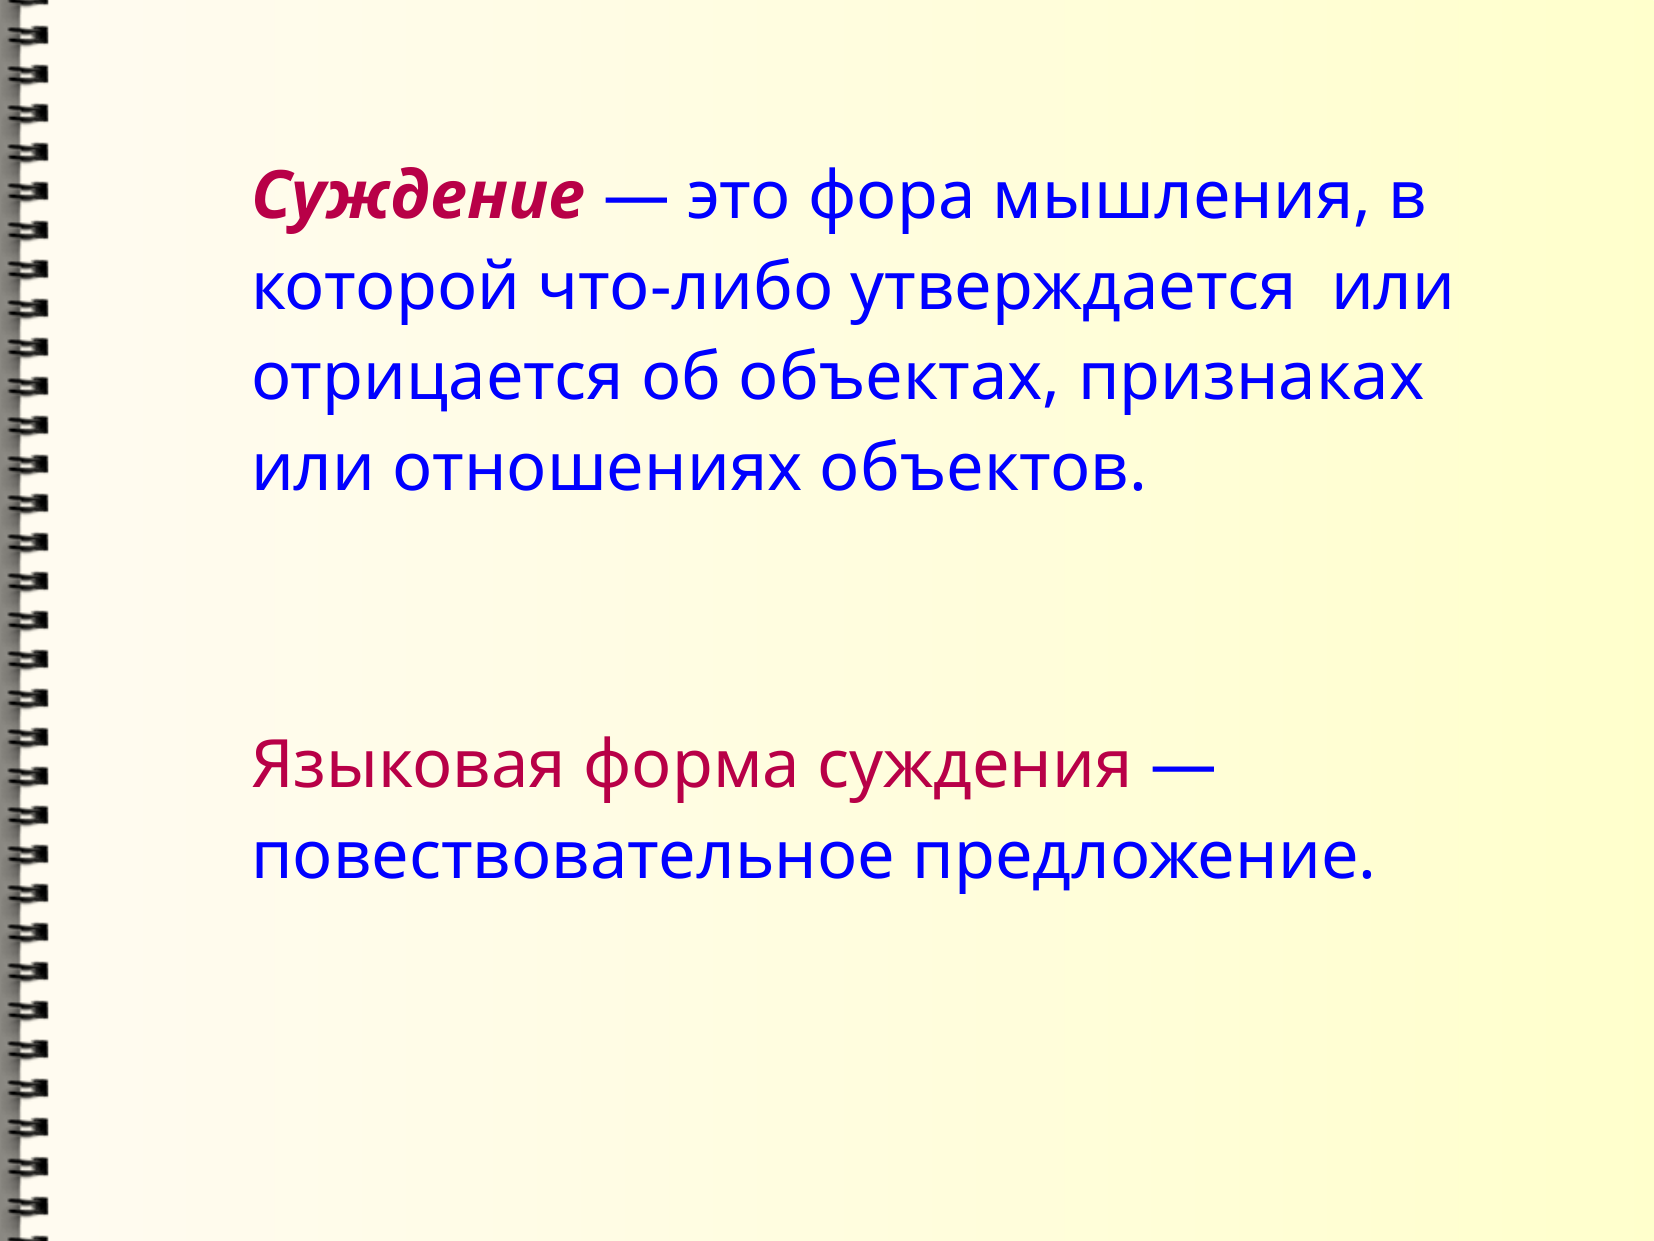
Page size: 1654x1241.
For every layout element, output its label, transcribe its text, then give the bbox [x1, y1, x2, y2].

text_box Суждение — это фора мышления, в которой что-либо утверждается или отрицается об объектах, признаках или отношениях объектов. [236, 139, 1477, 476]
picture [0, 0, 1654, 1241]
text_box Языковая форма суждения — повествовательное предложение. [236, 708, 1506, 884]
